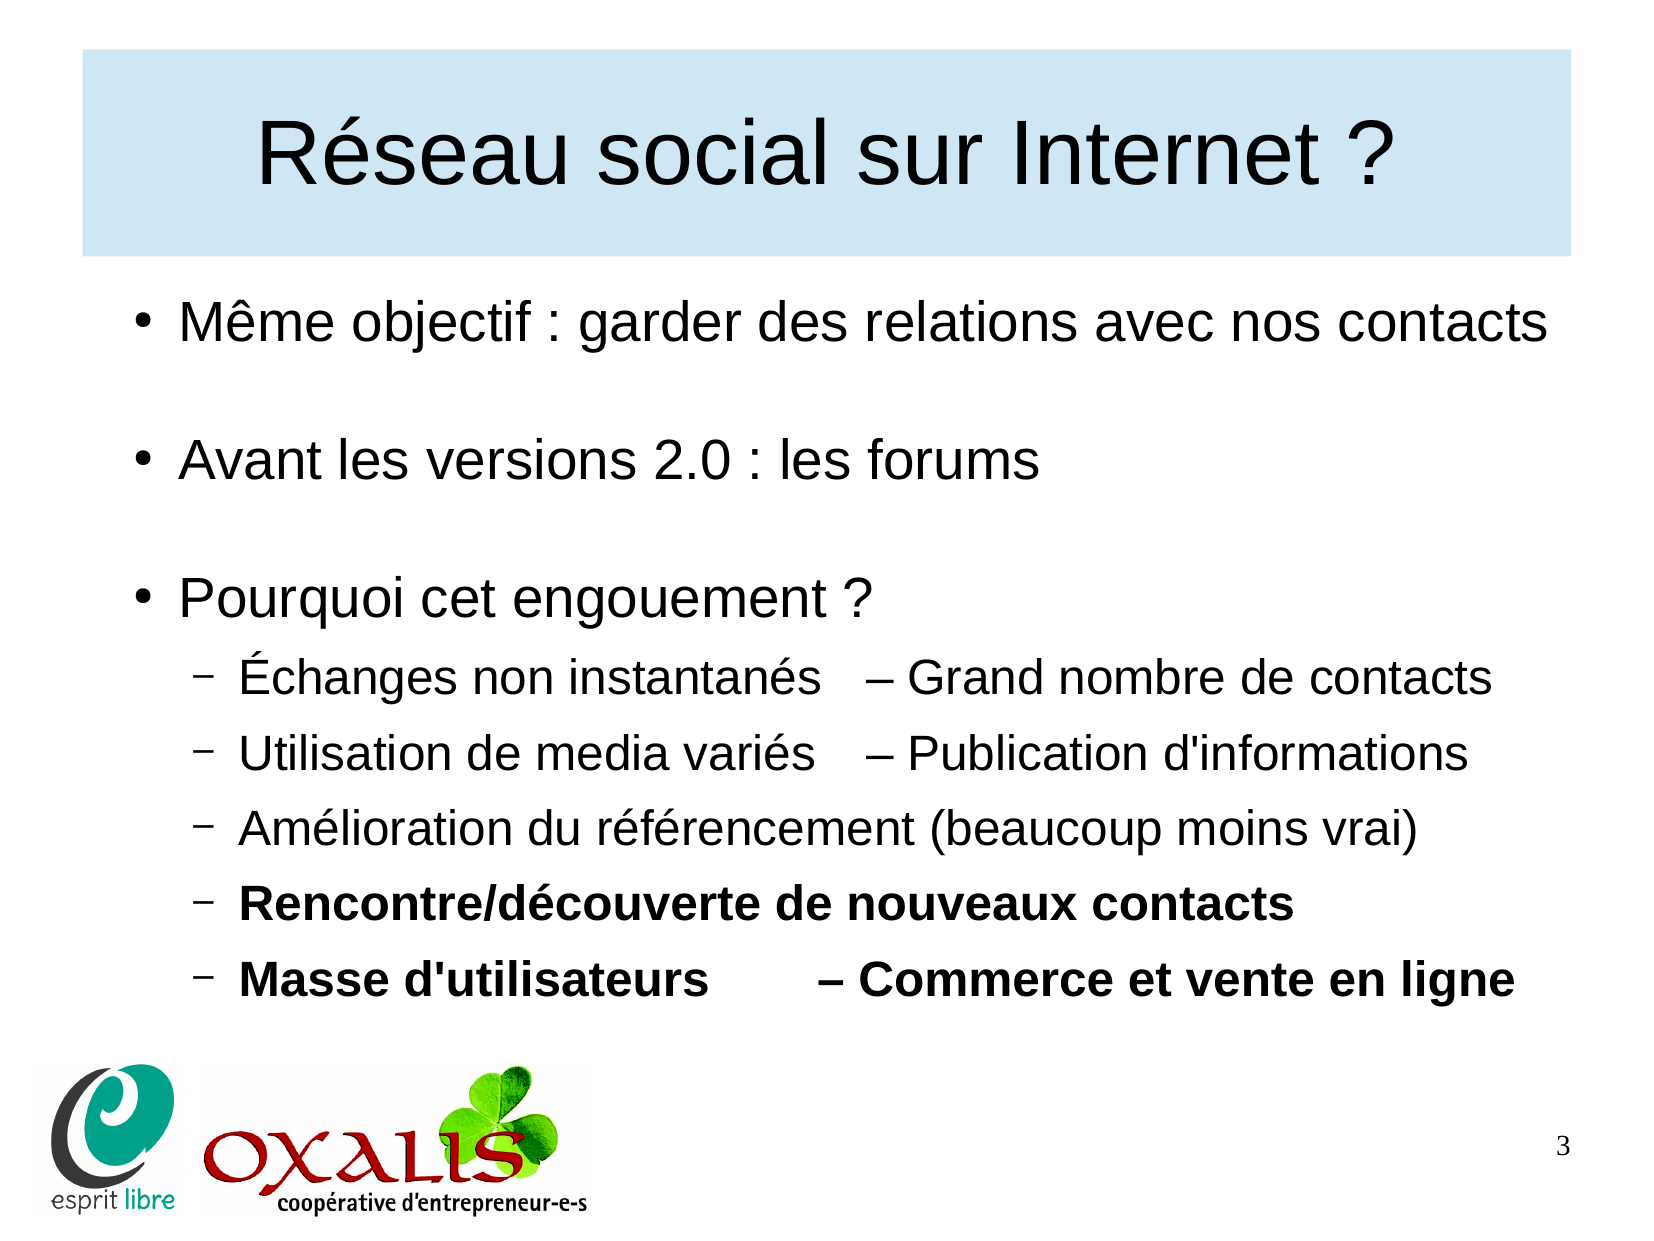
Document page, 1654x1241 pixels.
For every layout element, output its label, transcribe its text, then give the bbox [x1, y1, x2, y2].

picture [198, 1062, 591, 1219]
list Même objectif : garder des relations avec nos contacts Avant les versions 2.0 : les forums Pourquoi cet engouement ? Échanges non instantanés – Grand nombre de contacts Utilisation de media variés – Publication d'informations Amélioration du référencement (beaucoup moins vrai) Rencontre/découverte de nouveaux contacts Masse d'utilisateurs – Commerce et vente en ligne [118, 290, 1571, 1052]
title Réseau social sur Internet ? [82, 49, 1571, 257]
picture [35, 1061, 189, 1216]
